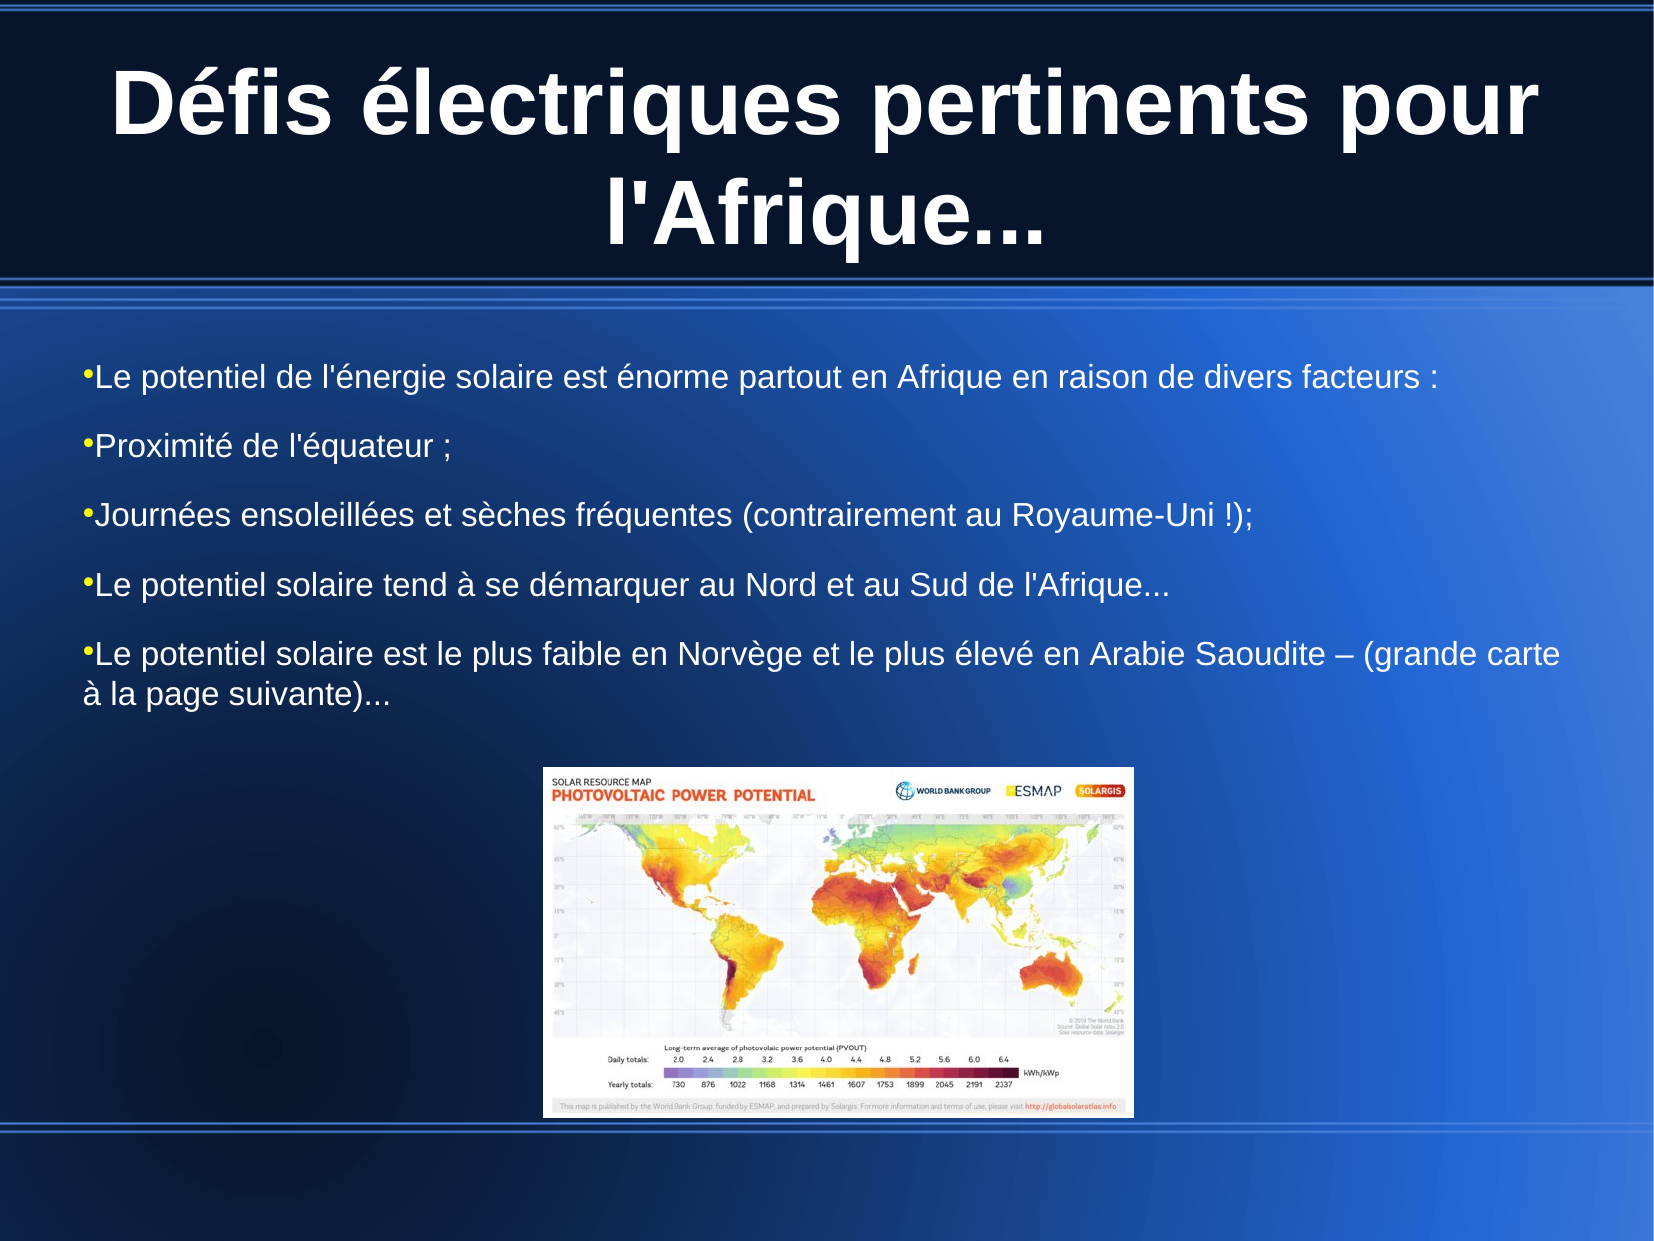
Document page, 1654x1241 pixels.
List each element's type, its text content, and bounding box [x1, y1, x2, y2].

list Le potentiel de l'énergie solaire est énorme partout en Afrique en raison de divers facteurs : Proximité de l'équateur ; Journées ensoleillées et sèches fréquentes (contrairement au Royaume-Uni !); Le potentiel solaire tend à se démarquer au Nord et au Sud de l'Afrique... Le potentiel solaire est le plus faible en Norvège et le plus élevé en Arabie Saoudite – (grande carte à la page suivante)... [82, 355, 1571, 716]
picture [0, 0, 1654, 1241]
title Défis électriques pertinents pour l'Afrique... [82, 42, 1571, 263]
